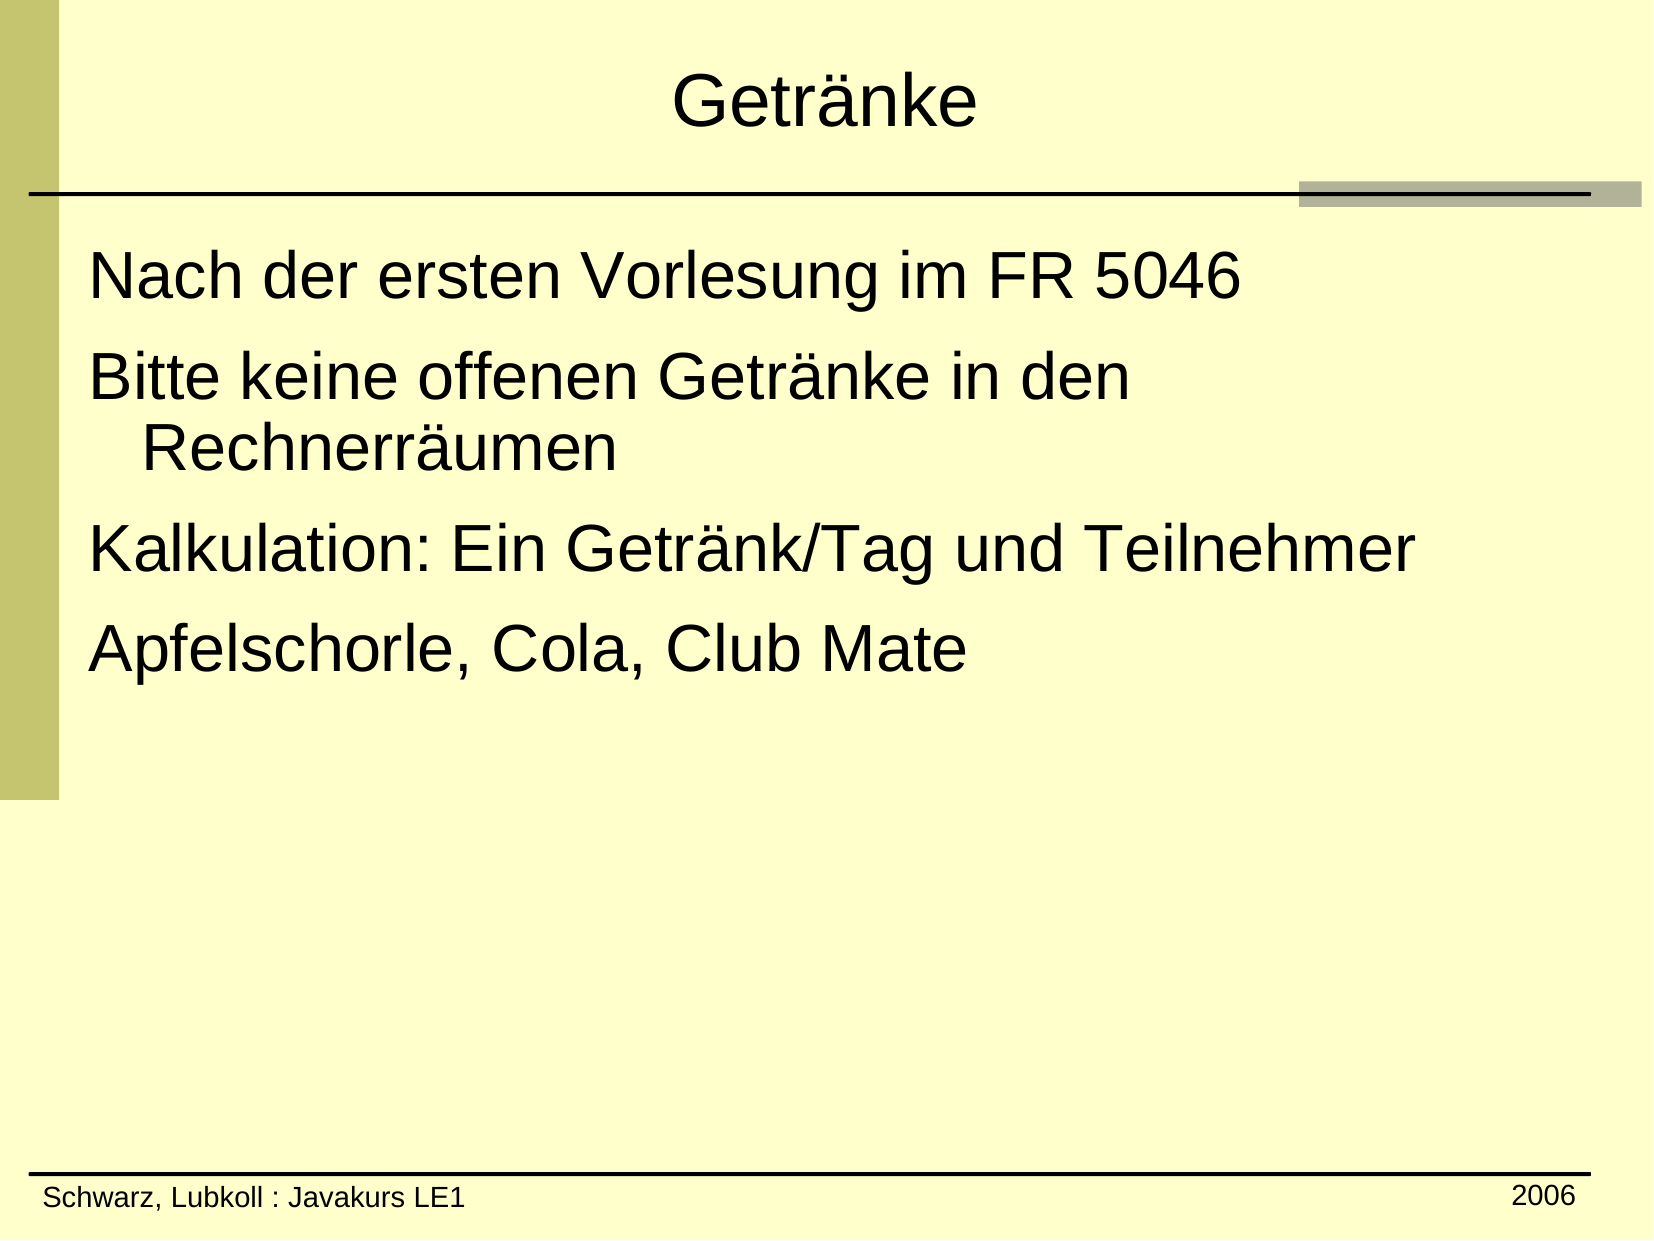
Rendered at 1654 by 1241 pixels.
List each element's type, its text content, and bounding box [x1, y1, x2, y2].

list Nach der ersten Vorlesung im FR 5046 Bitte keine offenen Getränke in den Rechnerräumen Kalkulation: Ein Getränk/Tag und Teilnehmer Apfelschorle, Cola, Club Mate [70, 242, 1595, 1140]
title Getränke [119, 19, 1532, 188]
